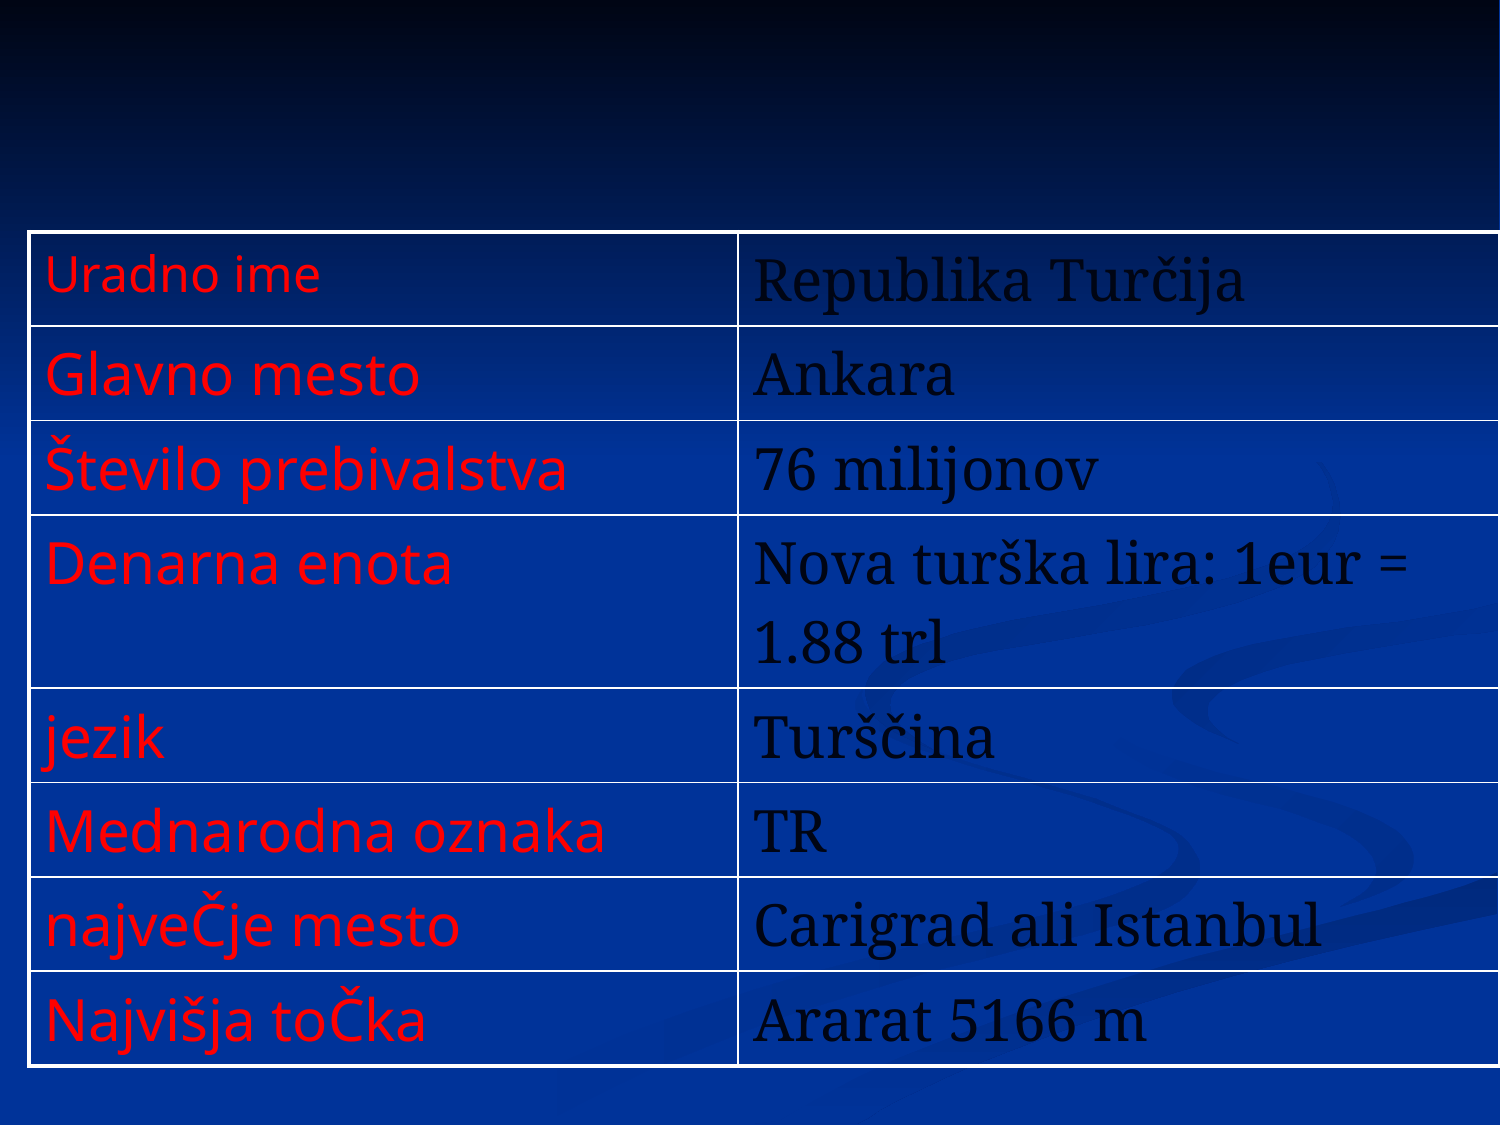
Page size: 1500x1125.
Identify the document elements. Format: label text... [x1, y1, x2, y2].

table_cell Ararat 5166 m [739, 972, 1498, 1064]
table_cell Število prebivalstva [31, 421, 737, 514]
table_header Uradno ime [31, 234, 737, 325]
table_cell Mednarodna oznaka [31, 783, 737, 876]
table_cell TR [739, 783, 1498, 876]
table_cell Turščina [739, 689, 1498, 782]
table_cell Denarna enota [31, 516, 737, 687]
table_cell 76 milijonov [739, 421, 1498, 514]
table_cell Glavno mesto [31, 327, 737, 420]
table_cell najveČje mesto [31, 878, 737, 970]
table_cell Nova turška lira: 1eur = 1.88 trl [739, 516, 1498, 687]
table_cell Ankara [739, 327, 1498, 420]
table_cell jezik [31, 689, 737, 782]
table_cell Carigrad ali Istanbul [739, 878, 1498, 970]
table_cell Najvišja toČka [31, 972, 737, 1064]
table_header Republika Turčija [739, 234, 1498, 325]
